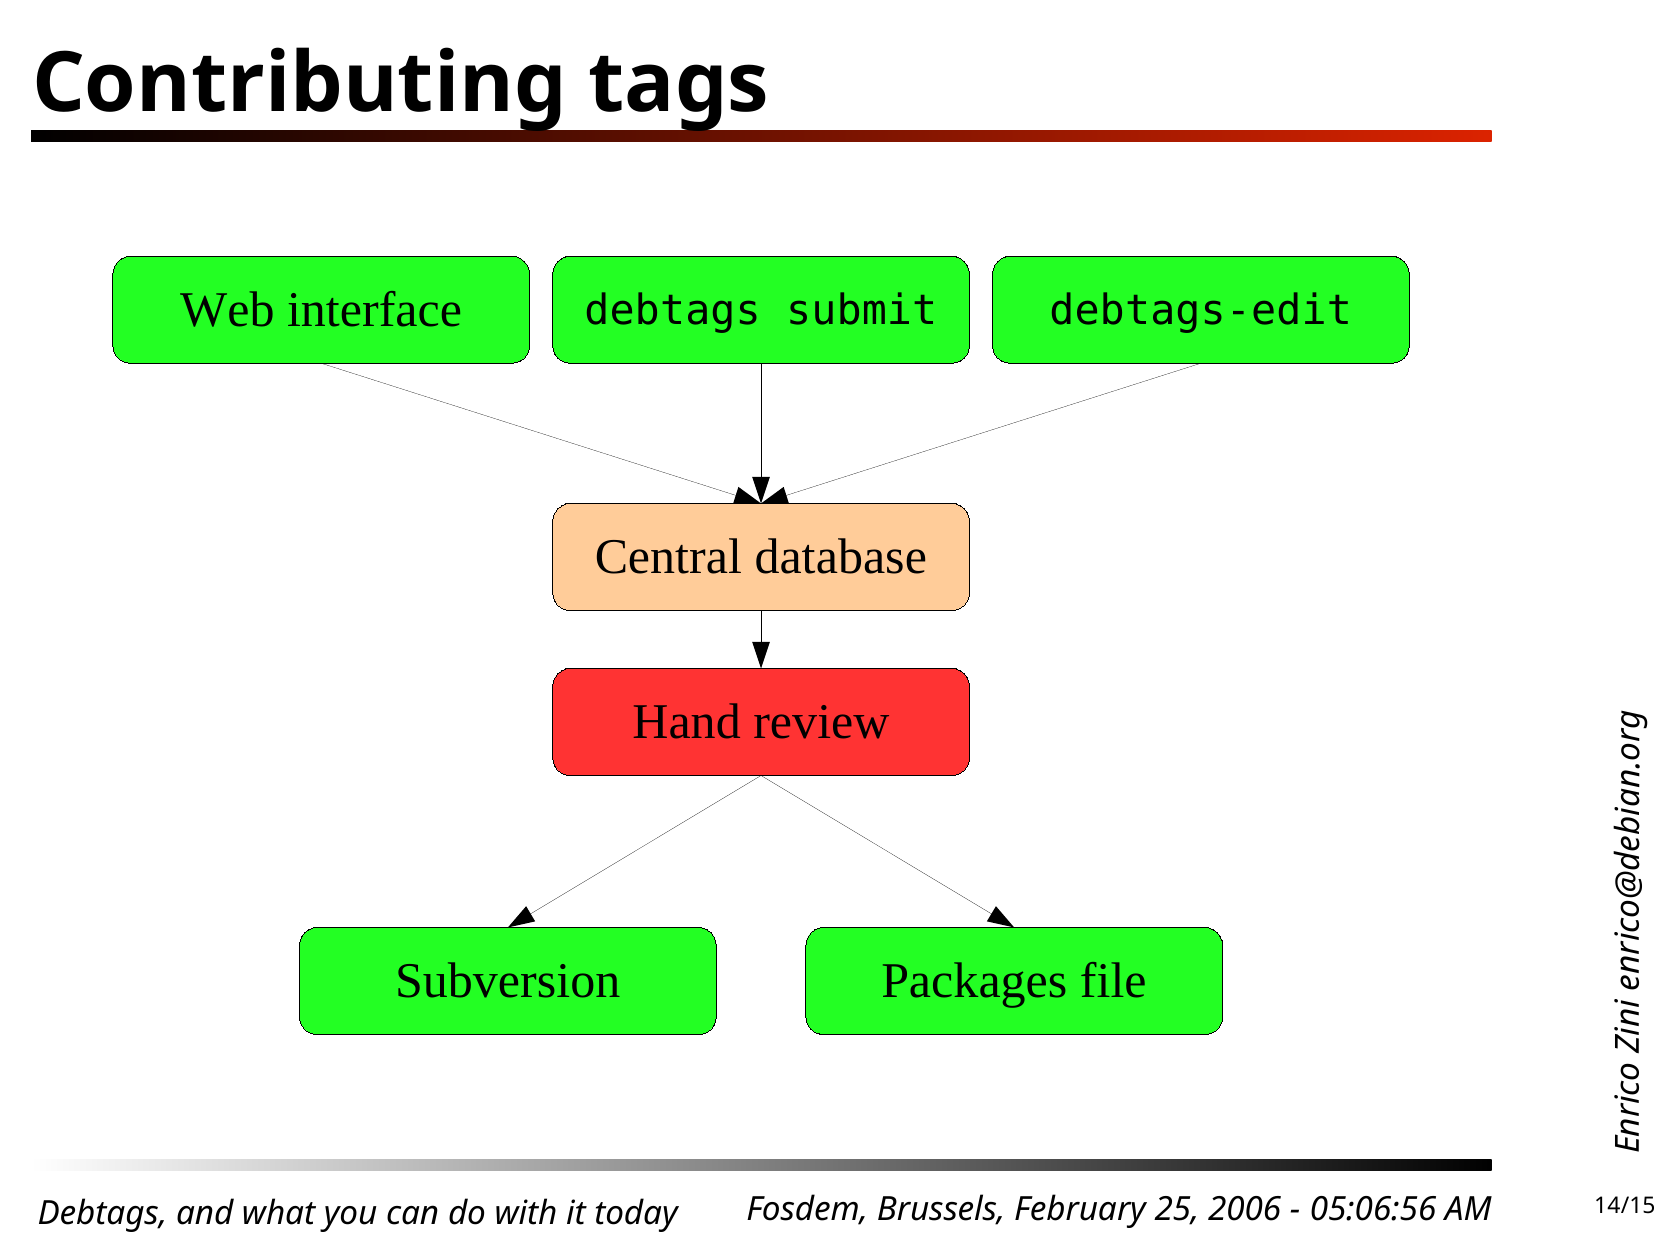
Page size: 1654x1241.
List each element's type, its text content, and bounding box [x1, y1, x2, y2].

text_box Web interface [112, 256, 530, 364]
text_box Hand review [552, 668, 970, 776]
text_box Packages file [805, 927, 1223, 1035]
text_box debtags-edit [992, 256, 1410, 364]
text_box Central database [552, 503, 970, 611]
text_box debtags submit [552, 256, 970, 364]
text_box Contributing tags [32, 22, 1439, 159]
text_box Subversion [299, 927, 717, 1035]
